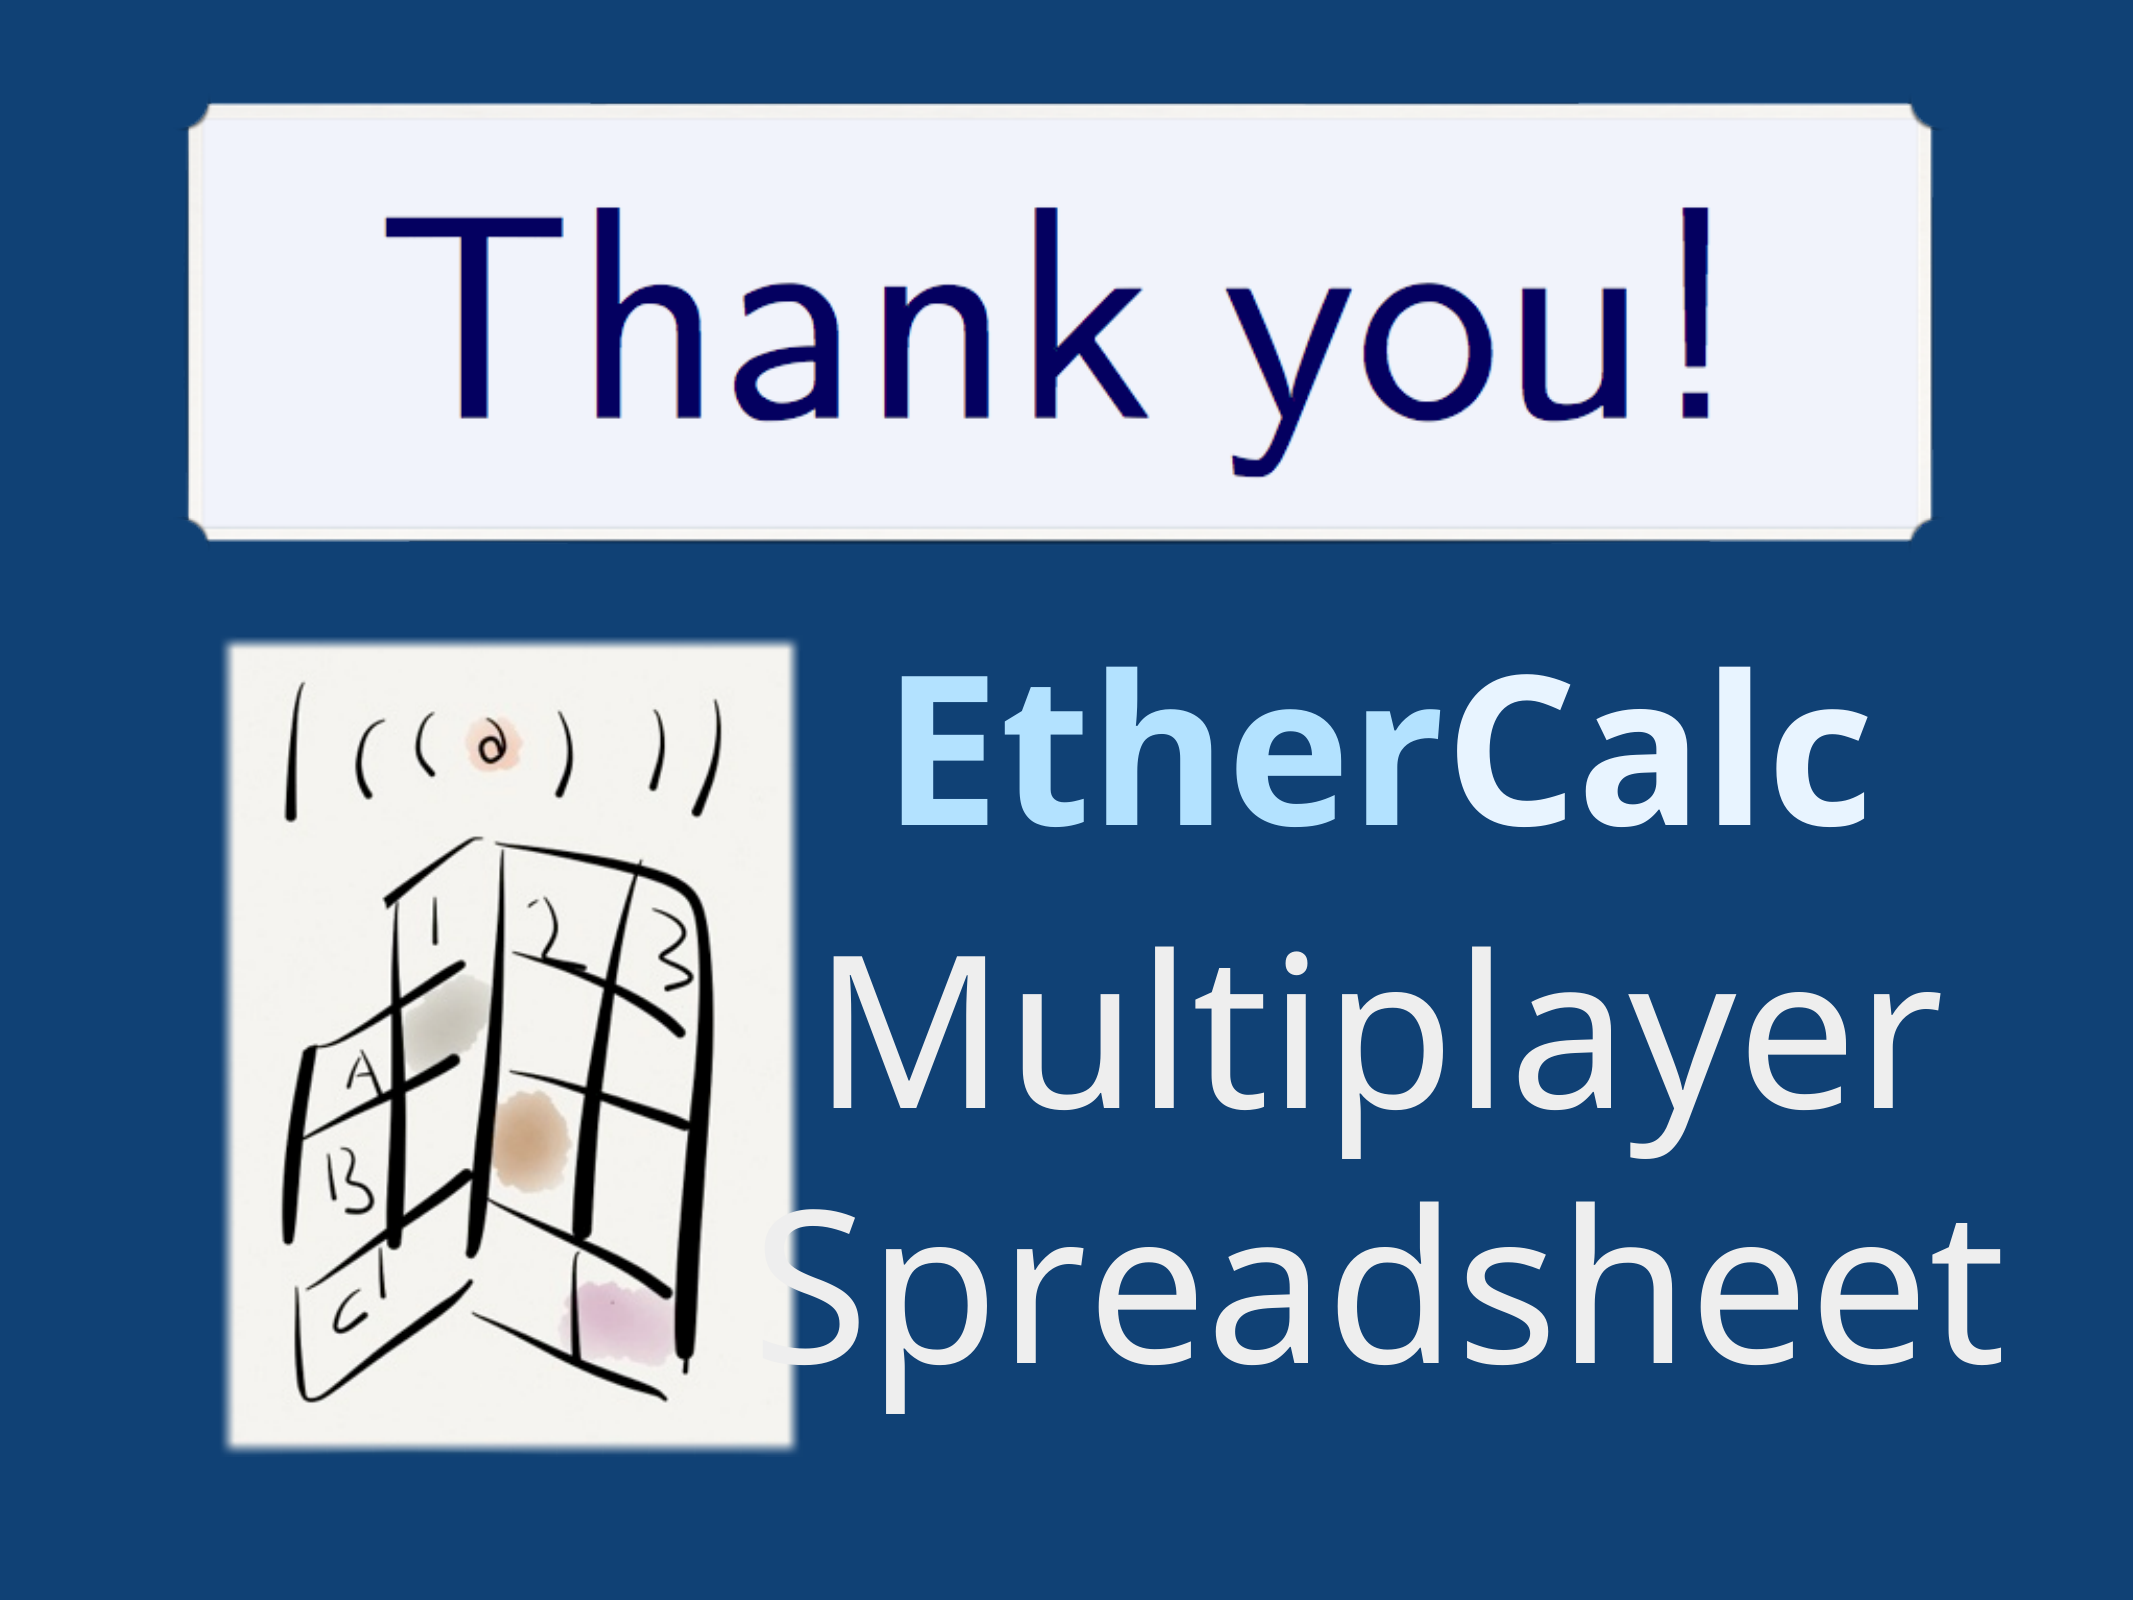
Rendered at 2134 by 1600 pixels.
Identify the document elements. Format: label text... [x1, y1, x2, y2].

picture [218, 635, 803, 1457]
title EtherCalc [622, 570, 2134, 876]
list Multiplayer Spreadsheet [735, 887, 2023, 1442]
picture [70, 0, 2046, 615]
